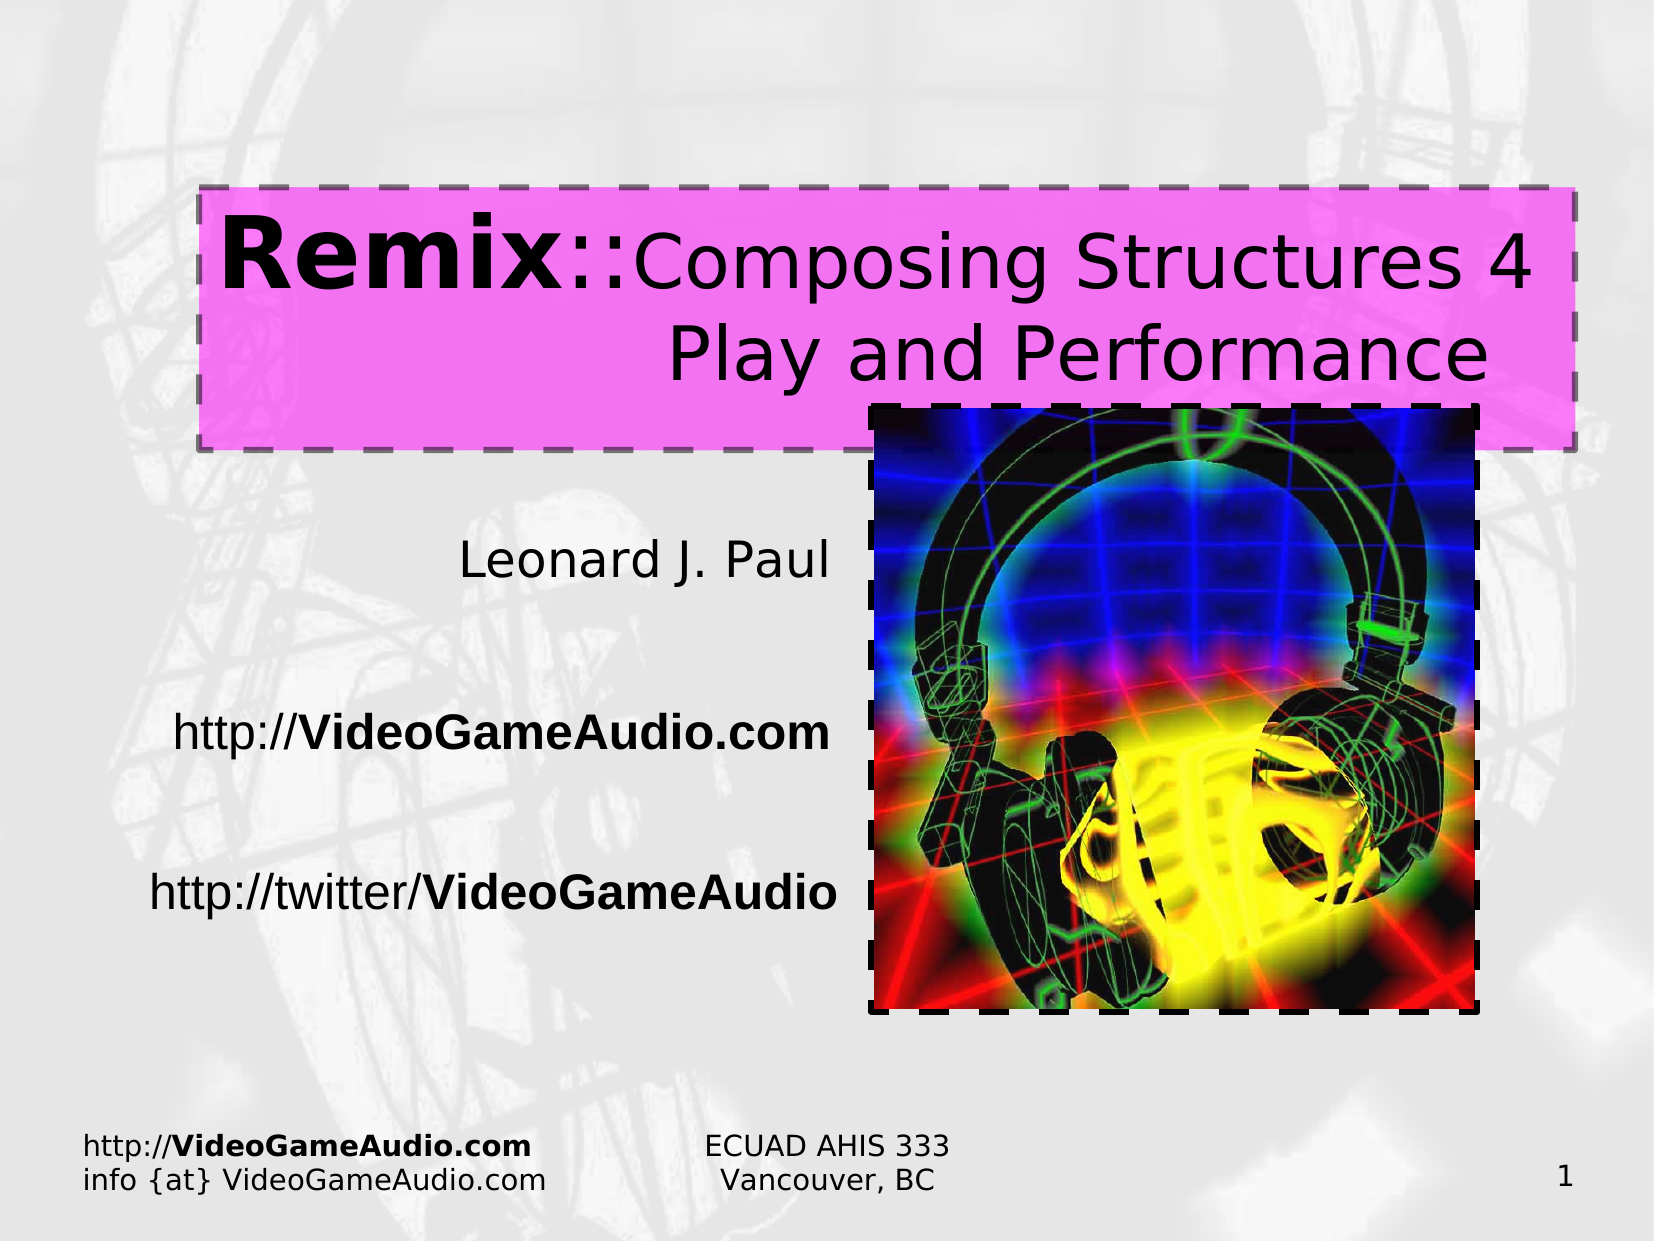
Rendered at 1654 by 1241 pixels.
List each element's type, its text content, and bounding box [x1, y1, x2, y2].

text_box http://VideoGameAudio.com [157, 700, 863, 774]
picture [0, 0, 1654, 1241]
text_box Leonard J. Paul [75, 524, 847, 604]
text_box http://twitter/VideoGameAudio [134, 860, 885, 933]
text_box Remix::Composing Structures 4 Play and Performance [199, 187, 1576, 451]
